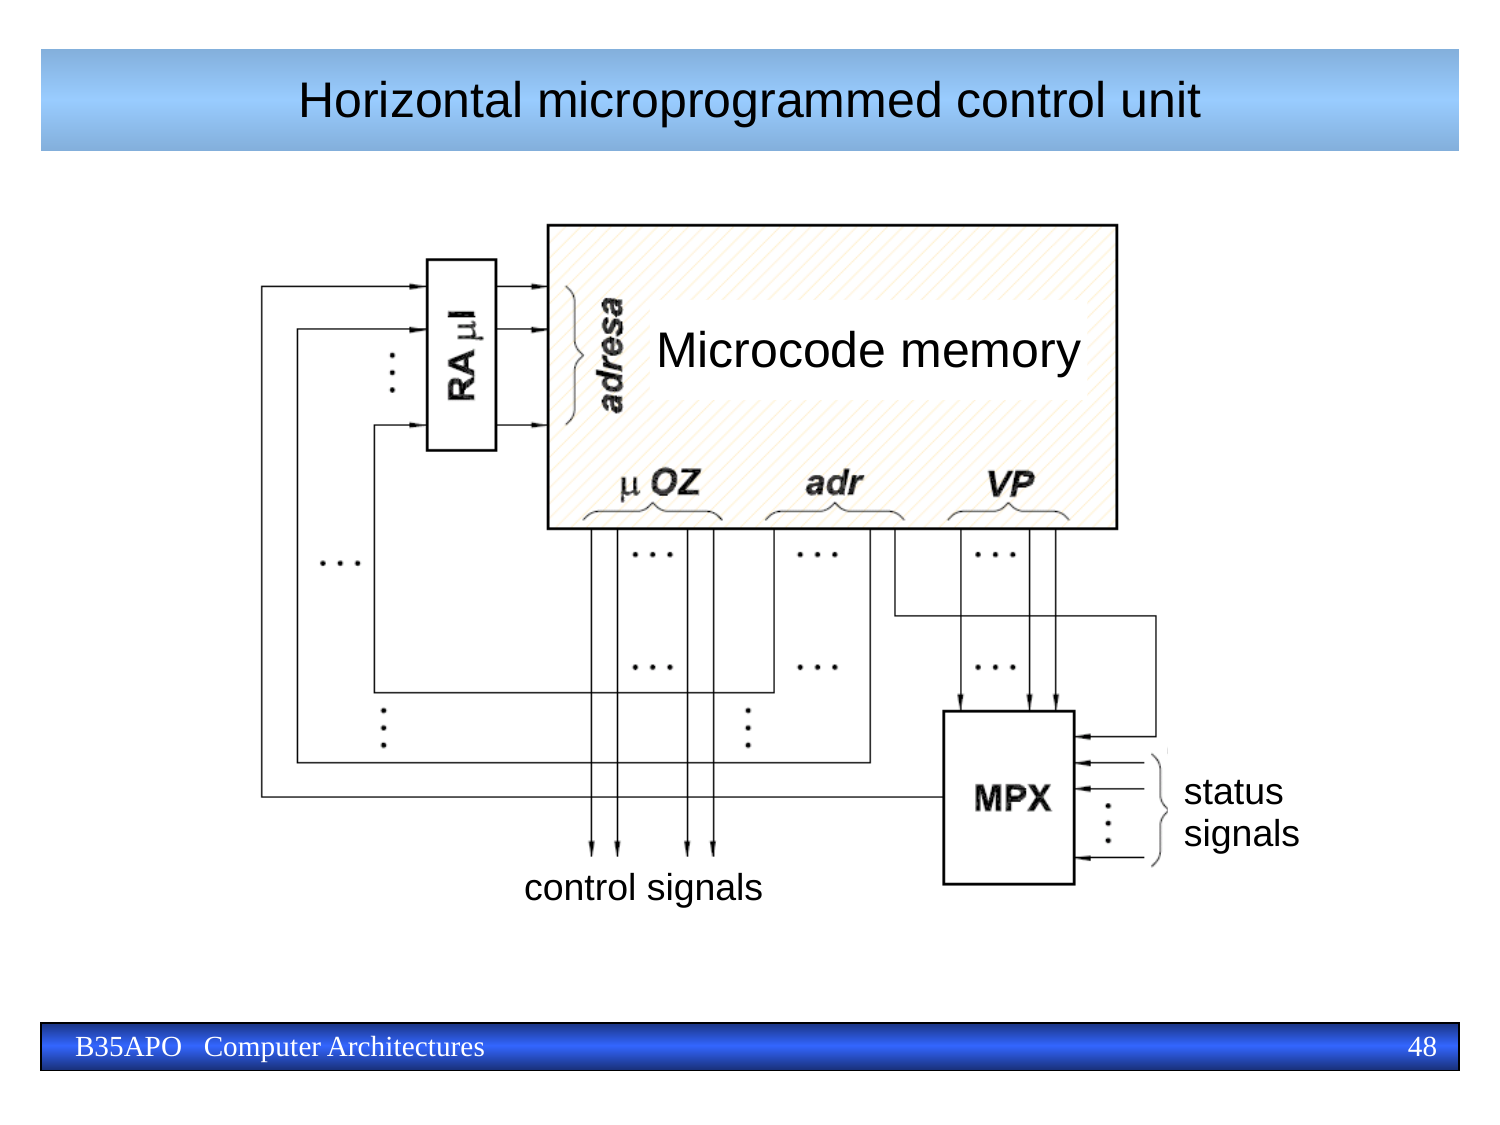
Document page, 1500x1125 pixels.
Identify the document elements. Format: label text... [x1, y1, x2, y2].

text_box status signals [1167, 737, 1418, 888]
text_box Microcode memory [649, 299, 1088, 400]
text_box control signals [512, 856, 775, 920]
title Horizontal microprogrammed control unit [41, 49, 1459, 151]
picture [253, 220, 1242, 905]
